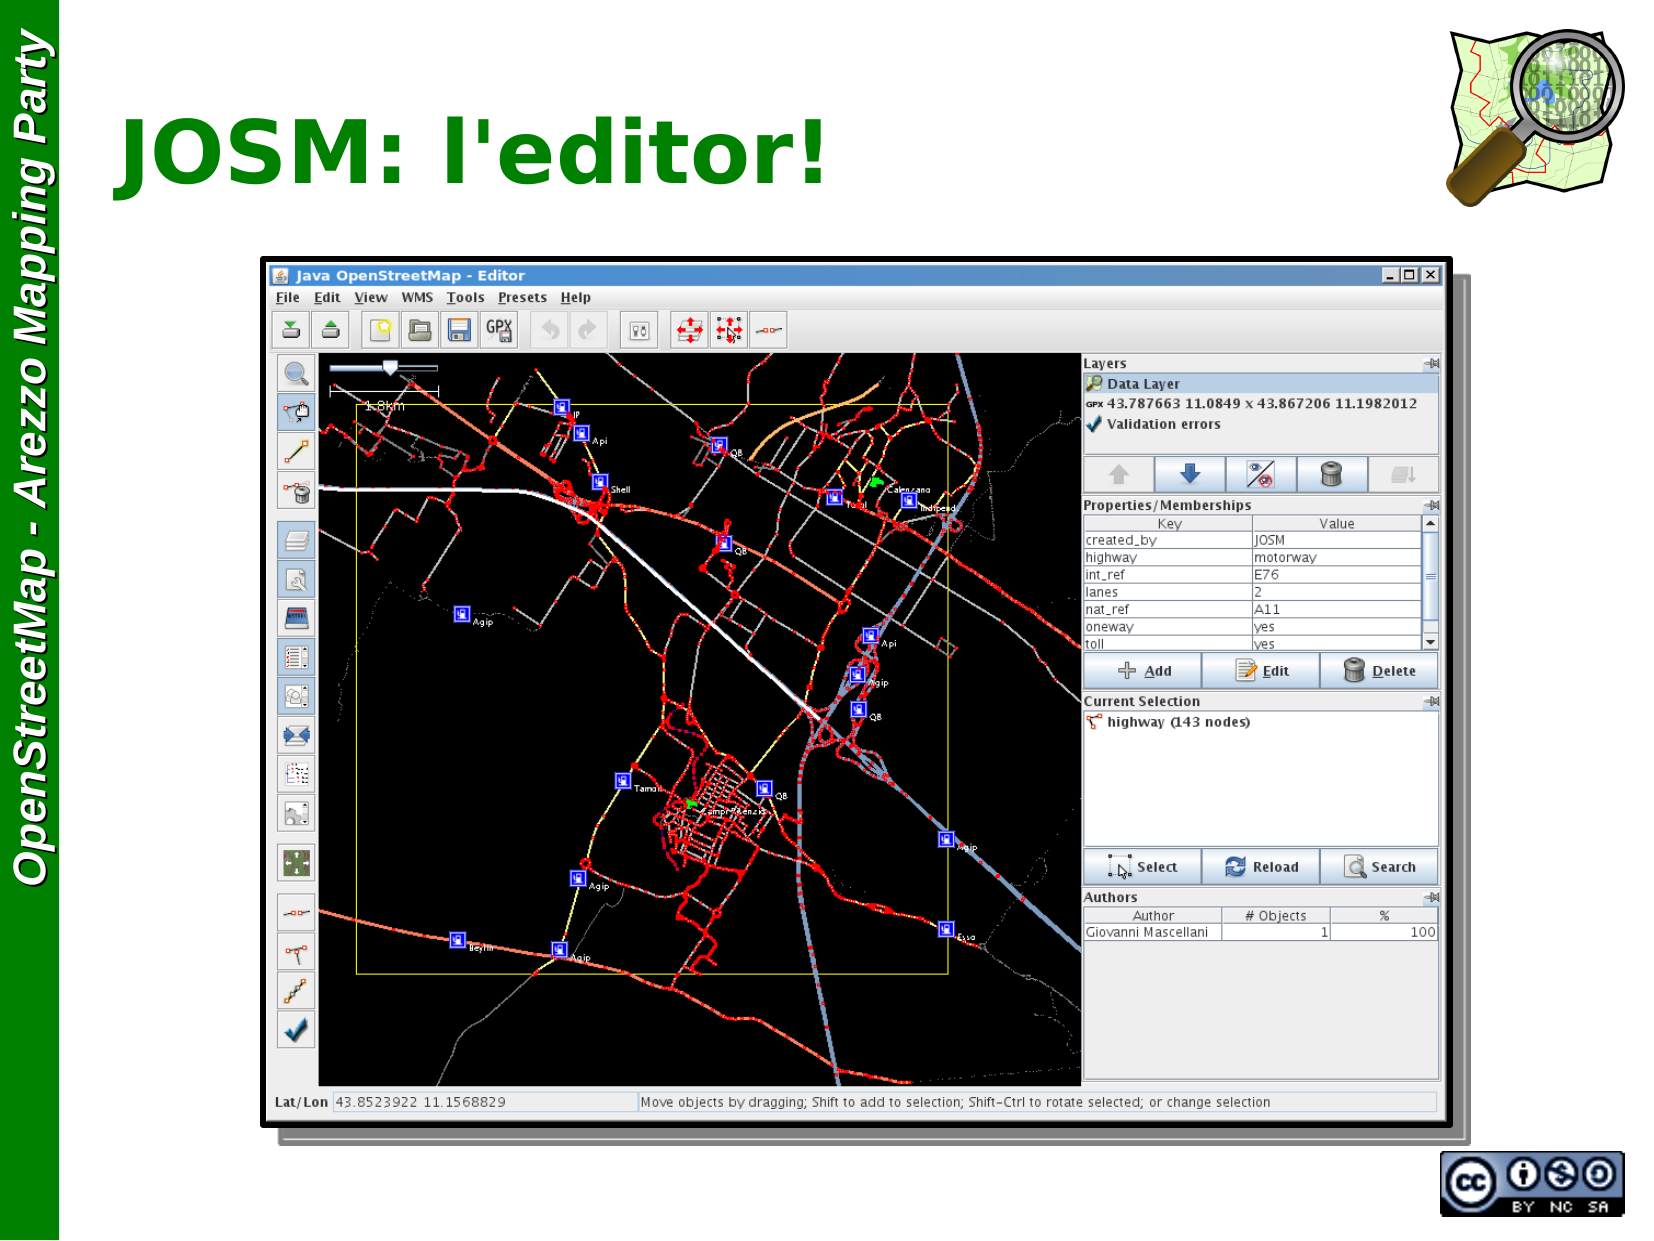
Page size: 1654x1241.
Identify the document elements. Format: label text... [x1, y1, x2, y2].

picture [265, 261, 1447, 1123]
picture [1446, 29, 1625, 207]
picture [1440, 1151, 1625, 1217]
title JOSM: l'editor! [118, 49, 1394, 257]
